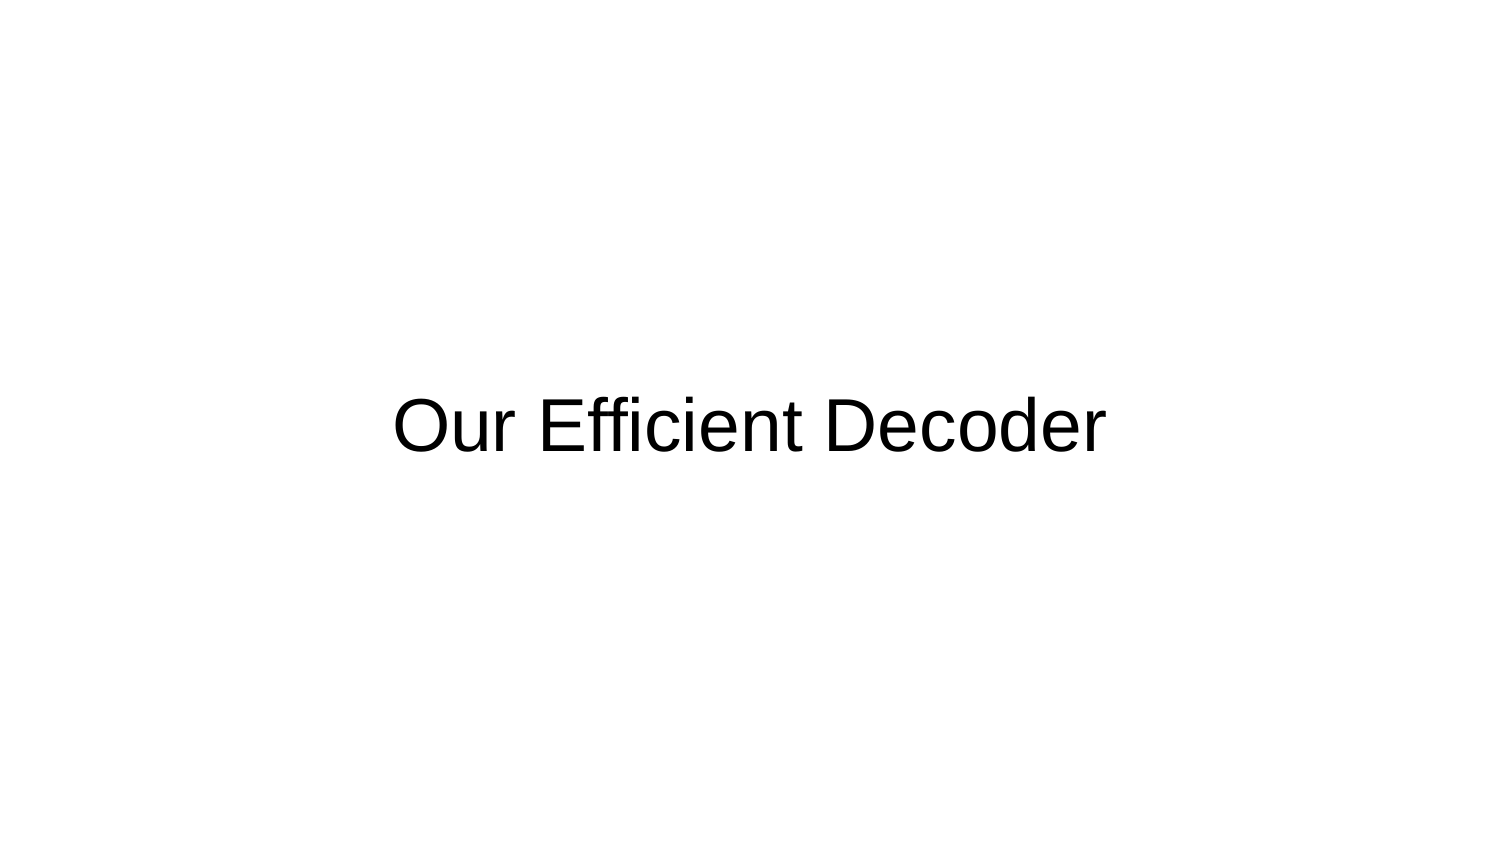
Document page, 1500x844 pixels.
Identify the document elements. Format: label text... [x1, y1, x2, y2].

title Our Efficient Decoder [51, 352, 1449, 491]
